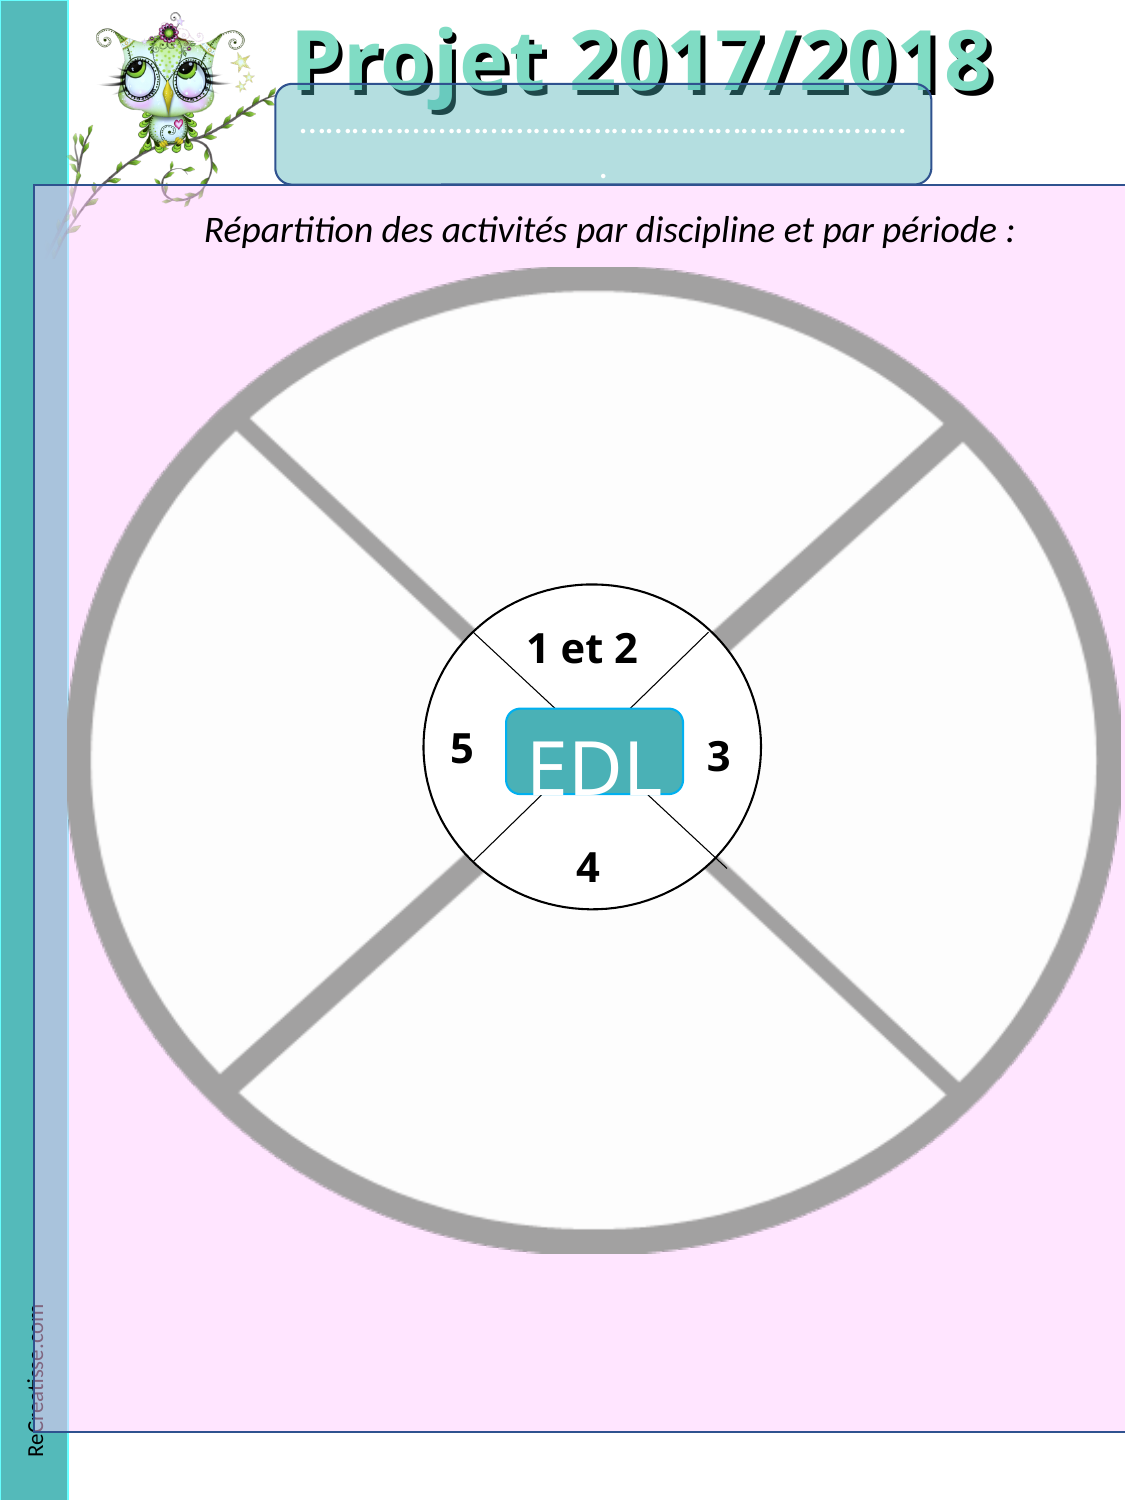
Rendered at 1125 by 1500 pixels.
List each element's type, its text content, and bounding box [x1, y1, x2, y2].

text_box 3 [692, 722, 746, 787]
text_box Répartition des activités par discipline et par période : [189, 198, 1032, 258]
text_box Projet 2017/2018 [639, 45, 650, 81]
text_box 1 et 2 [511, 614, 654, 679]
text_box 5 [435, 714, 489, 779]
text_box ReCreatisse.com [13, 1289, 55, 1473]
text_box EDL [582, 747, 611, 789]
text_box Projet 2017/2018 [275, 0, 1009, 115]
text_box [0, 0, 1125, 1500]
picture [67, 267, 1121, 1254]
text_box …………………………………………………………….. [275, 83, 932, 185]
picture [44, 12, 276, 185]
text_box 4 [561, 833, 615, 899]
text_box Projet 2017/2018 [868, 45, 879, 81]
text_box EDL [506, 708, 684, 795]
